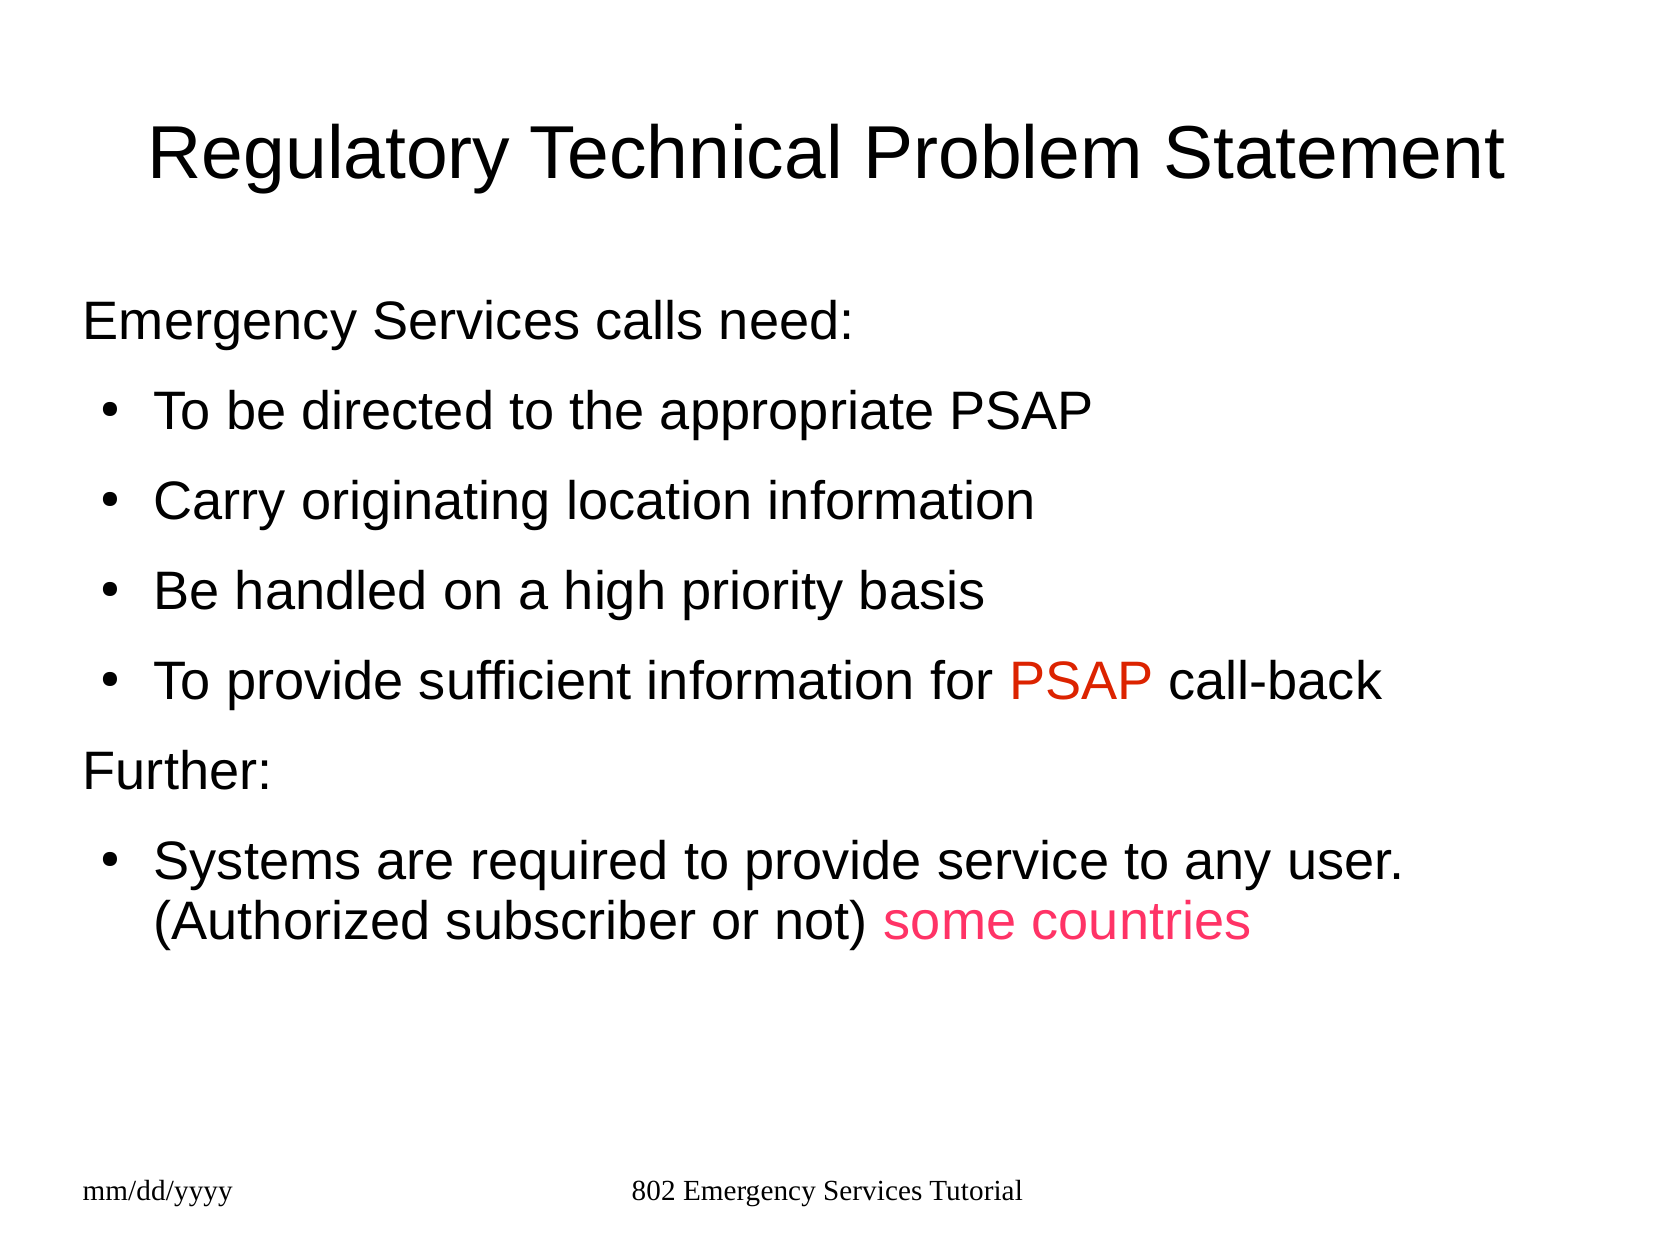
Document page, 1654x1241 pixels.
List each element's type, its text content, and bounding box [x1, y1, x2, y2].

list Emergency Services calls need: To be directed to the appropriate PSAP Carry originating location information Be handled on a high priority basis To provide sufficient information for PSAP call-back Further: Systems are required to provide service to any user. (Authorized subscriber or not) some countries [82, 290, 1571, 1094]
title Regulatory Technical Problem Statement [82, 56, 1571, 250]
